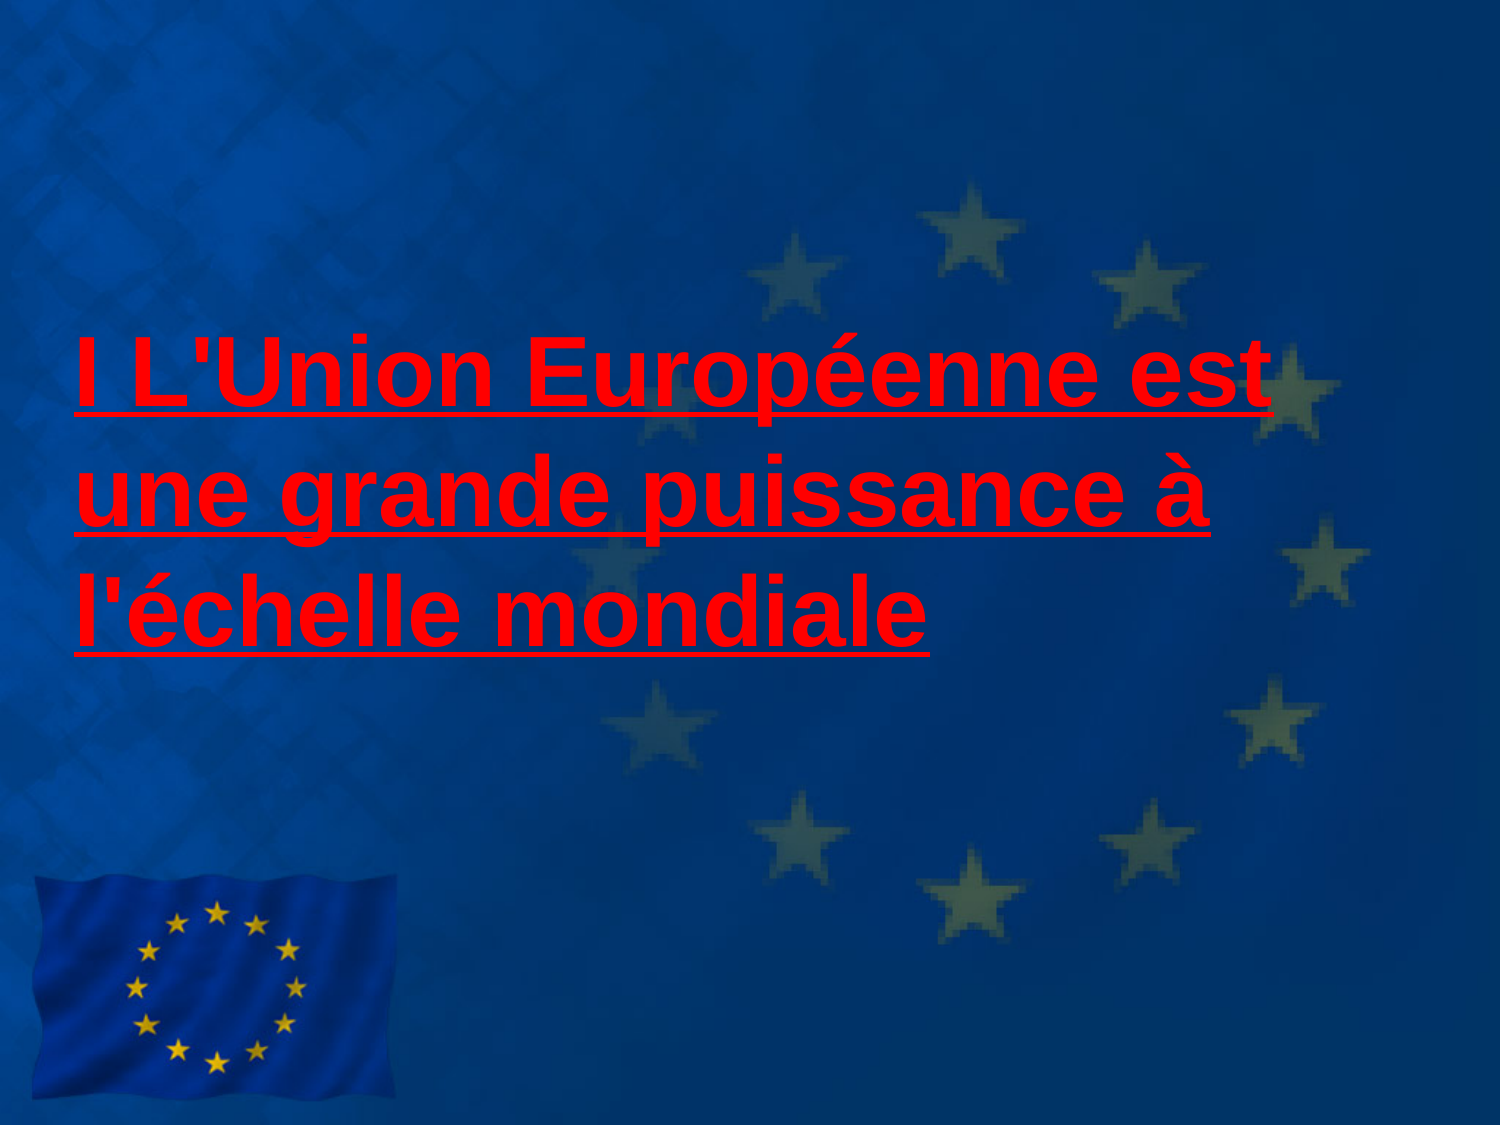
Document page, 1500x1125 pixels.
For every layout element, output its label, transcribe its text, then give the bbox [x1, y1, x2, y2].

picture [0, 0, 1500, 1125]
text_box I L'Union Européenne est une grande puissance à l'échelle mondiale [59, 59, 1418, 764]
